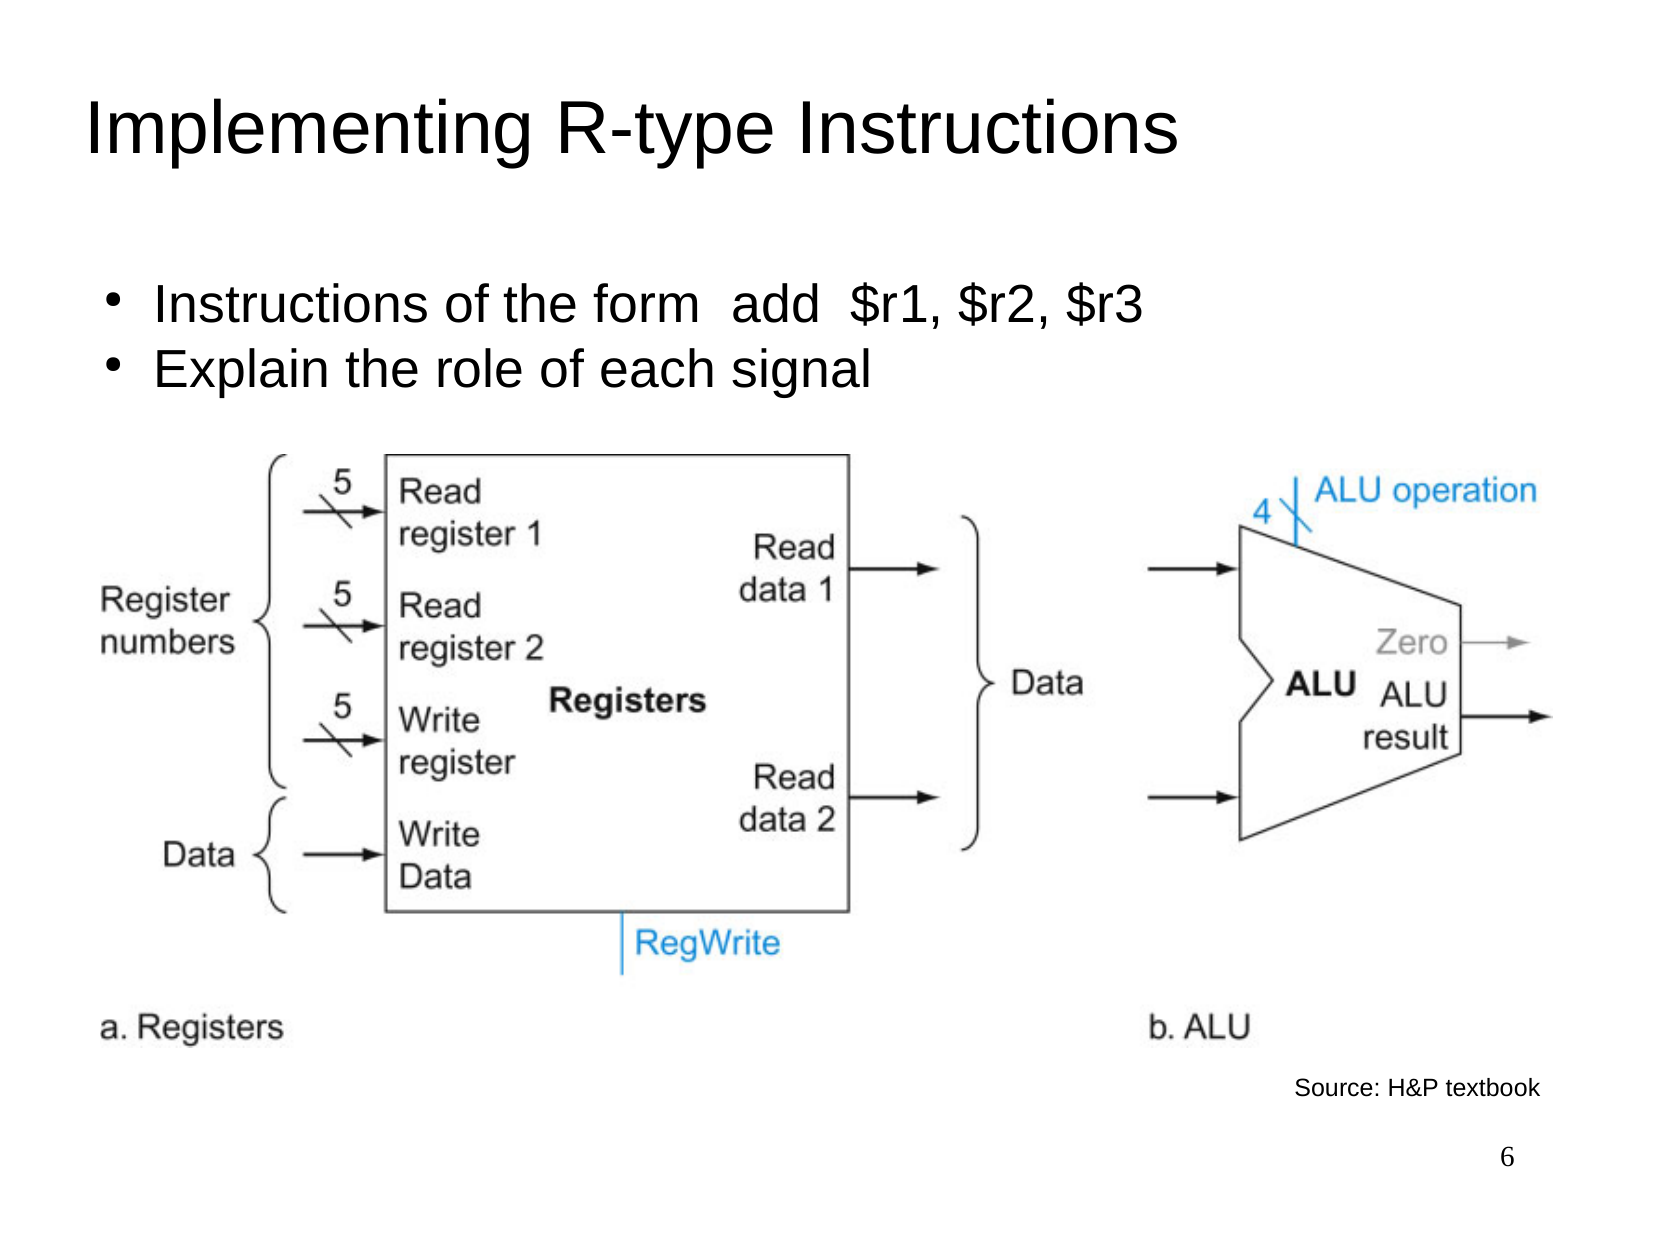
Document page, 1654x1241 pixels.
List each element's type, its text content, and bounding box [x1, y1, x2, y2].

picture [100, 454, 1553, 1048]
text_box Implementing R-type Instructions [69, 71, 1196, 177]
text_box Instructions of the form add $r1, $r2, $r3 Explain the role of each signal [89, 261, 1351, 407]
text_box <number> [1184, 1129, 1530, 1213]
text_box Source: H&P textbook [1279, 1063, 1556, 1109]
